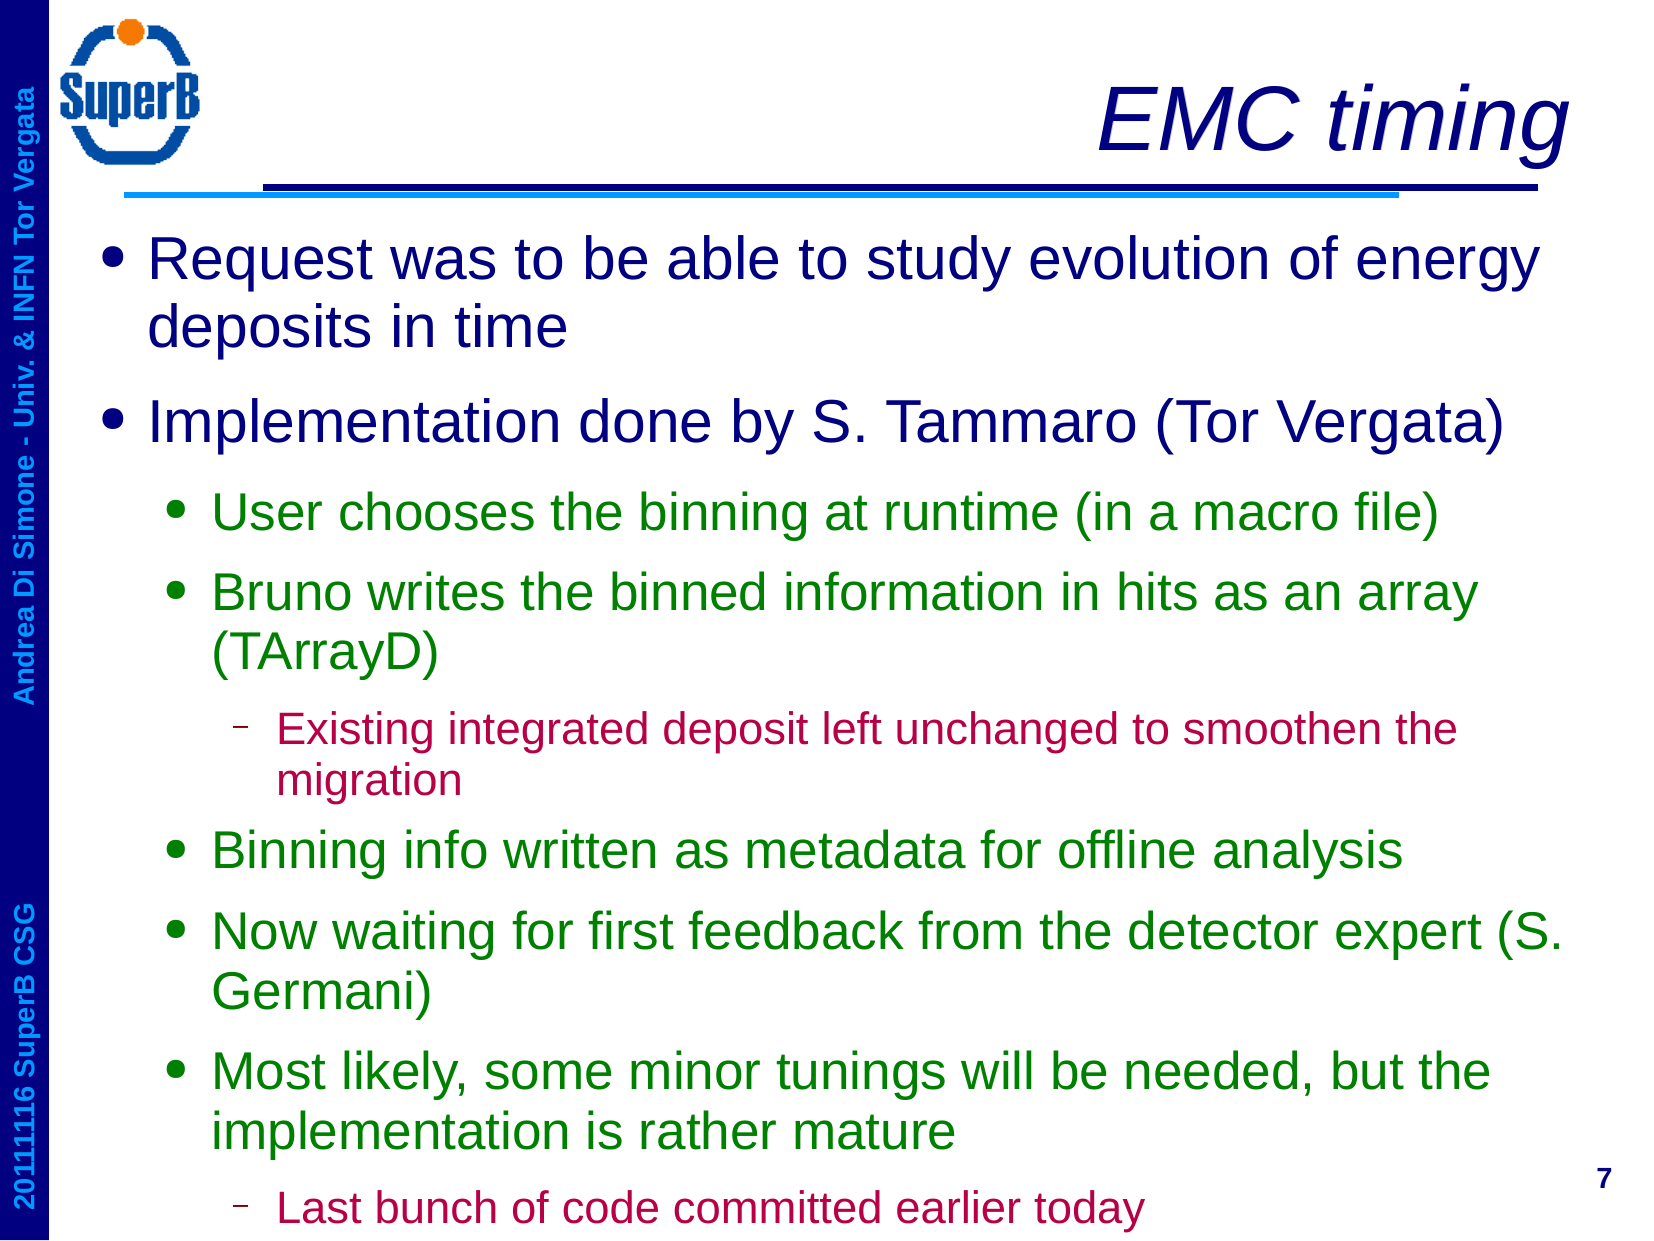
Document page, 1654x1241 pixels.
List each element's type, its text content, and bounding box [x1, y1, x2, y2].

picture [51, 16, 208, 170]
title EMC timing [82, 49, 1571, 188]
list Request was to be able to study evolution of energy deposits in time Implementation done by S. Tammaro (Tor Vergata) User chooses the binning at runtime (in a macro file) Bruno writes the binned information in hits as an array (TArrayD) Existing integrated deposit left unchanged to smoothen the migration Binning info written as metadata for offline analysis Now waiting for first feedback from the detector expert (S. Germani) Most likely, some minor tunings will be needed, but the implementation is rather mature Last bunch of code committed earlier today All changes limited to BrnEmc [82, 225, 1571, 1241]
